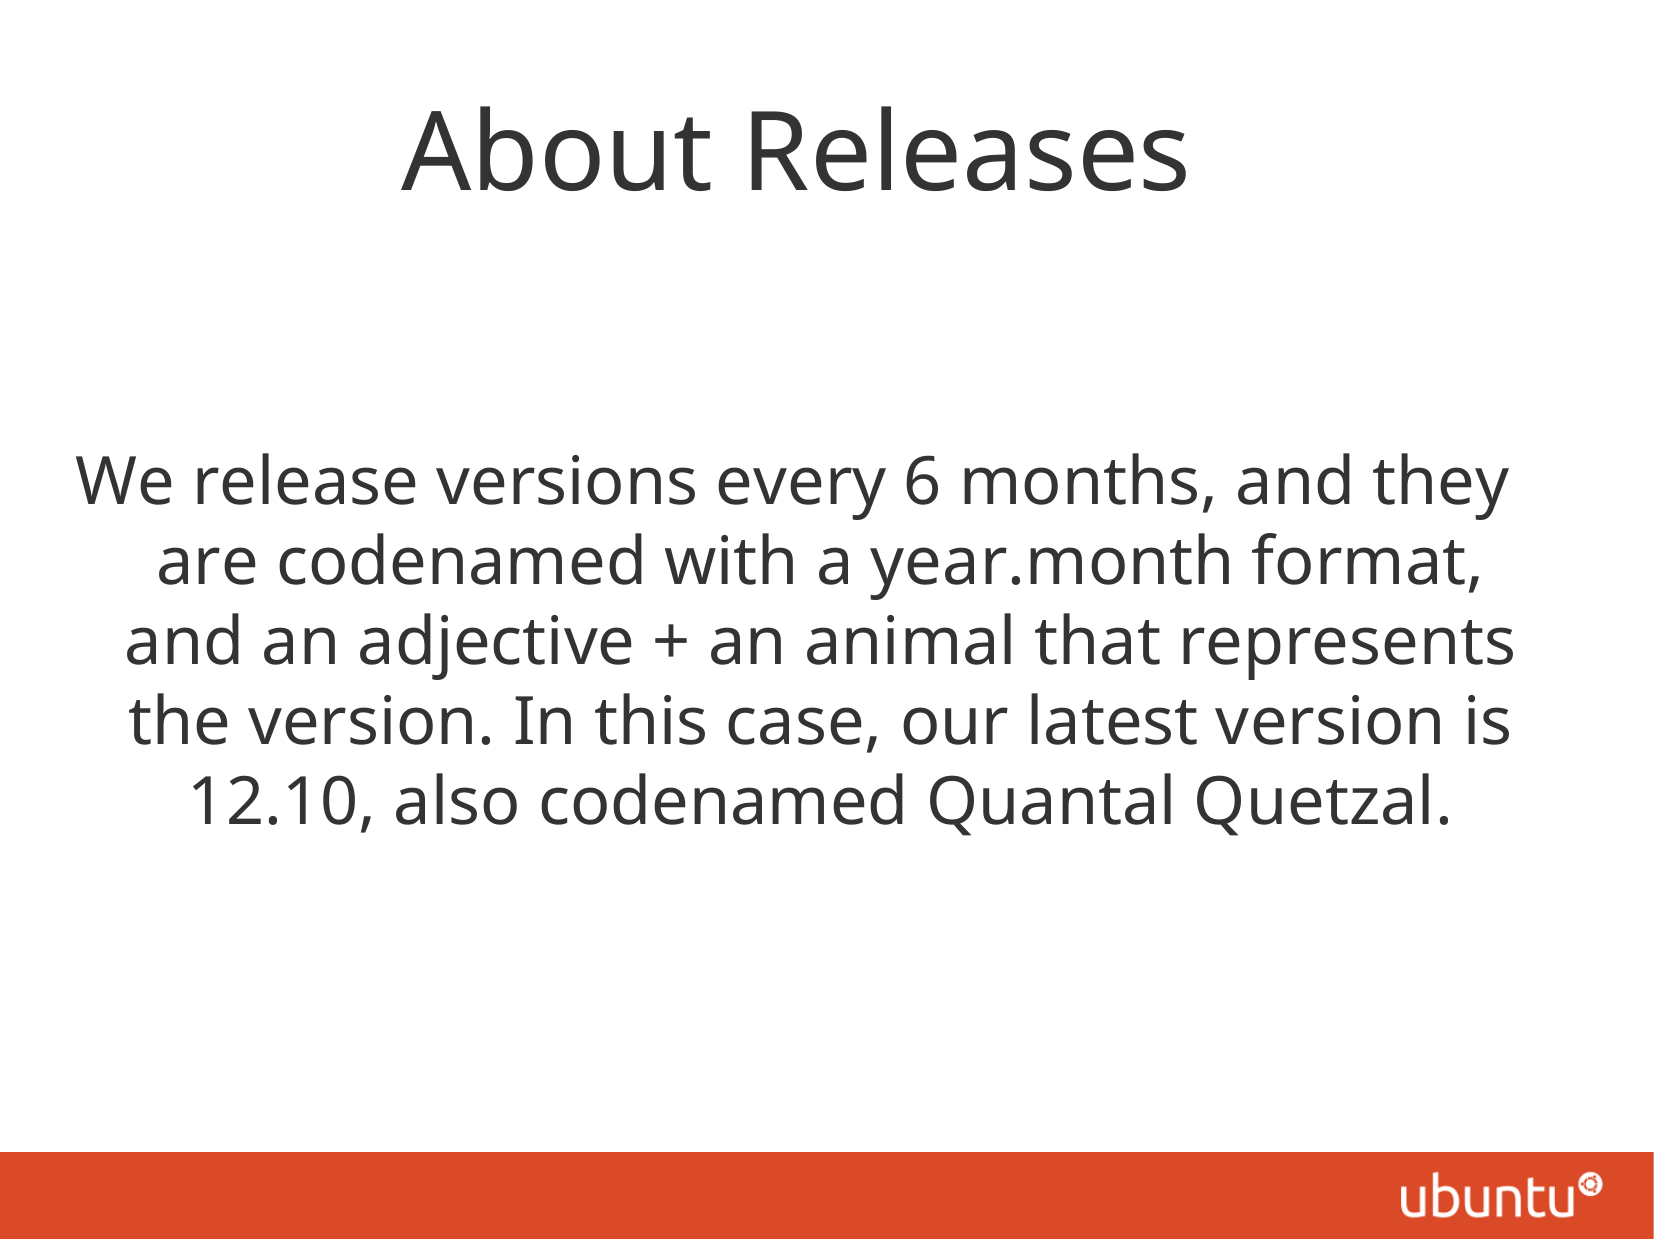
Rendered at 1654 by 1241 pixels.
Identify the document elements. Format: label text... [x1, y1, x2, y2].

title About Releases [18, 47, 1576, 263]
picture [0, 1152, 1654, 1239]
list We release versions every 6 months, and they are codenamed with a year.month format, and an adjective + an animal that represents the version. In this case, our latest version is 12.10, also codenamed Quantal Quetzal. [37, 268, 1549, 1088]
